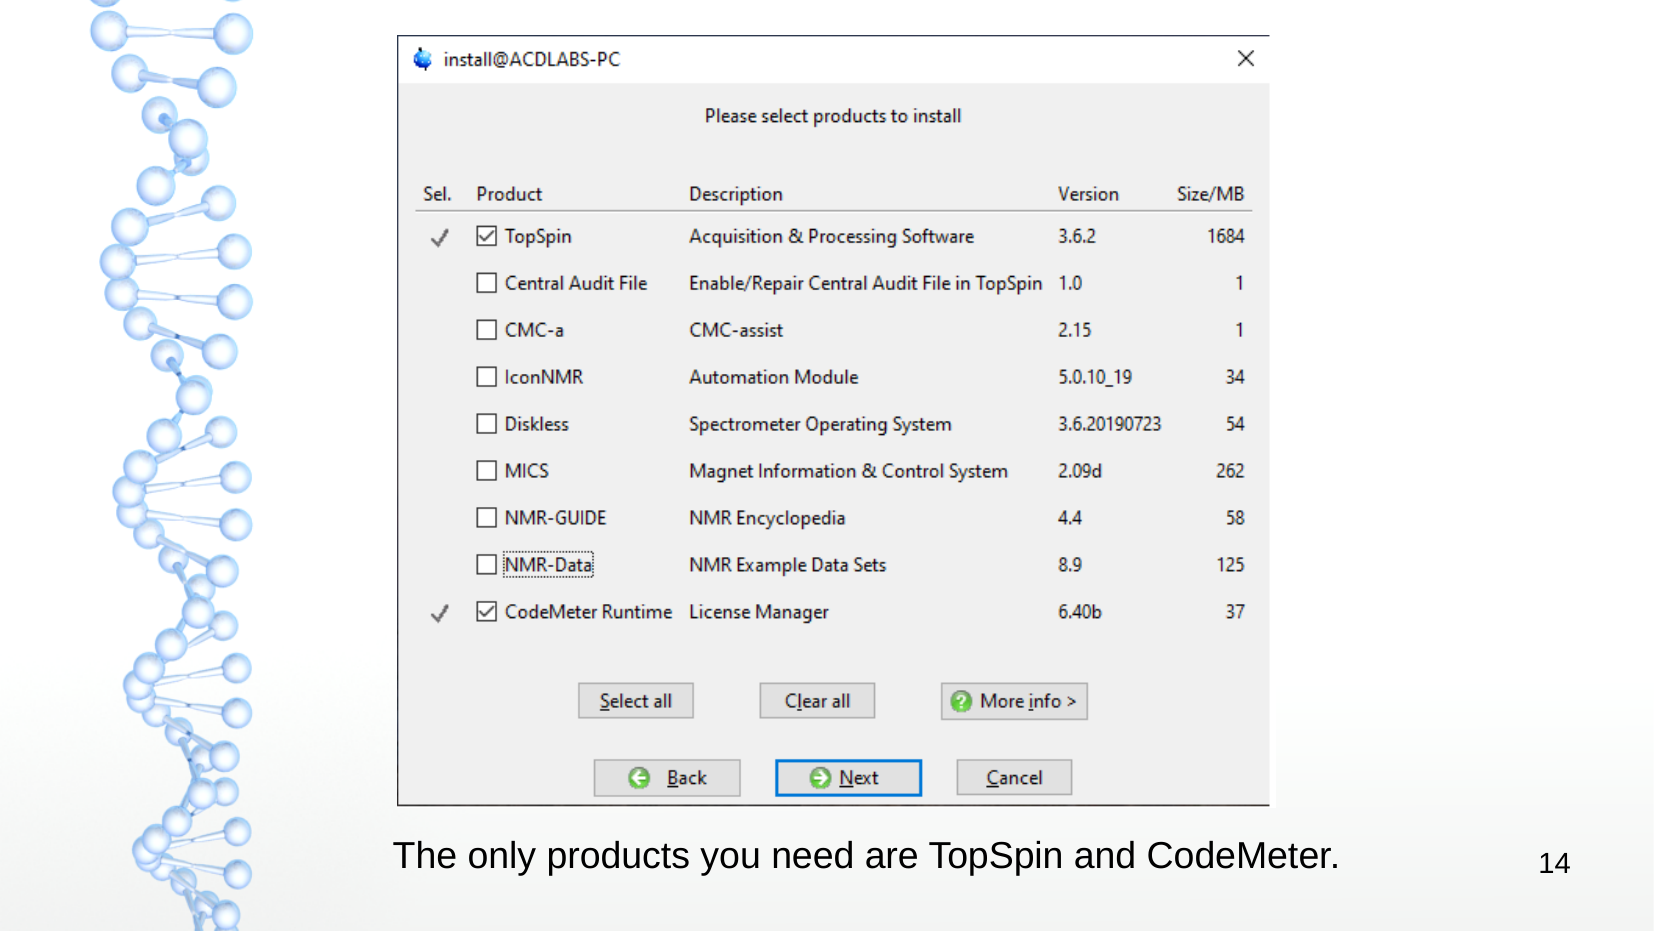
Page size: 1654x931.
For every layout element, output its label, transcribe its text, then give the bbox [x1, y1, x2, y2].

text_box The only products you need are TopSpin and CodeMeter. [377, 826, 1356, 884]
picture [0, 0, 1654, 931]
